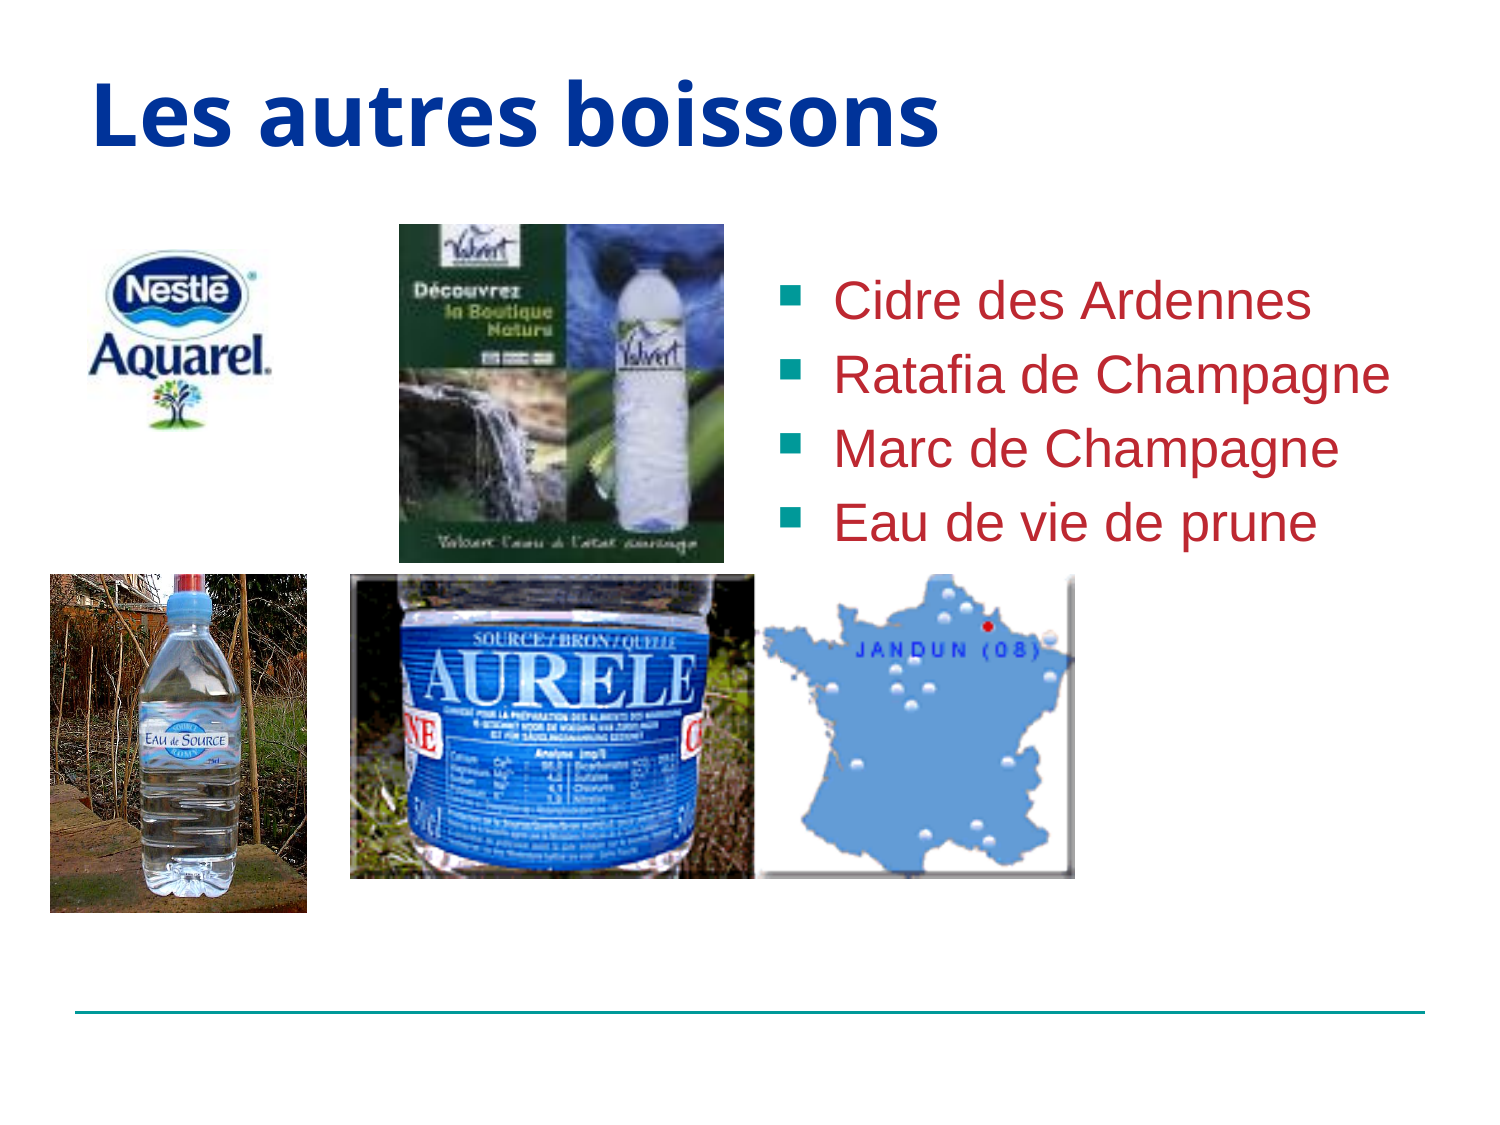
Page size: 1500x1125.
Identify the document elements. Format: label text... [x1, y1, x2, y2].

picture [399, 224, 724, 563]
picture [50, 574, 307, 913]
title Les autres boissons [75, 45, 1426, 233]
picture [350, 574, 1075, 879]
list Cidre des Ardennes Ratafia de Champagne Marc de Champagne Eau de vie de prune [762, 262, 1426, 1006]
picture [87, 249, 274, 432]
